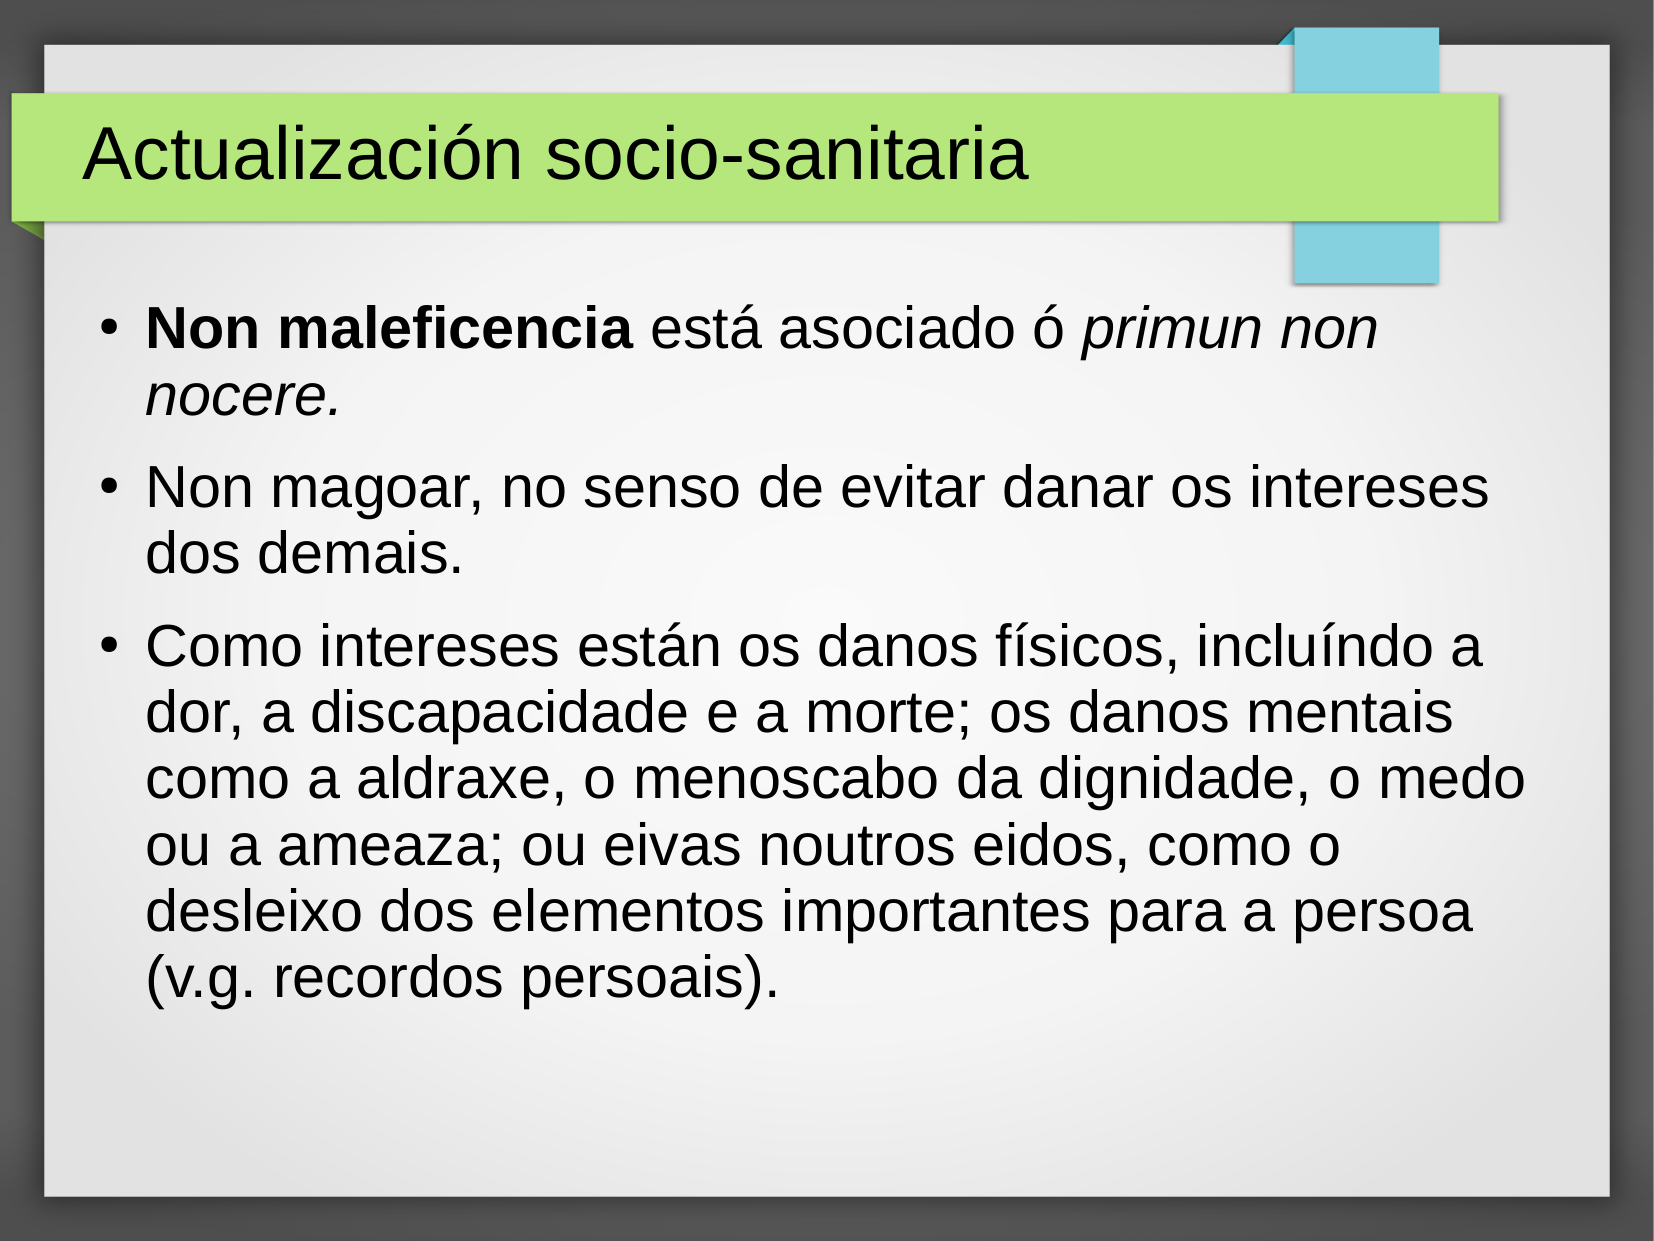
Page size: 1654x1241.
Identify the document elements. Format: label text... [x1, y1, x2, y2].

title Actualización socio-sanitaria [82, 94, 1264, 213]
picture [0, 0, 1654, 1241]
list Non maleficencia está asociado ó primun non nocere. Non magoar, no senso de evitar danar os intereses dos demais. Como intereses están os danos físicos, incluíndo a dor, a discapacidade e a morte; os danos mentais como a aldraxe, o menoscabo da dignidade, o medo ou a ameaza; ou eivas noutros eidos, como o desleixo dos elementos importantes para a persoa (v.g. recordos persoais). [82, 295, 1571, 1015]
